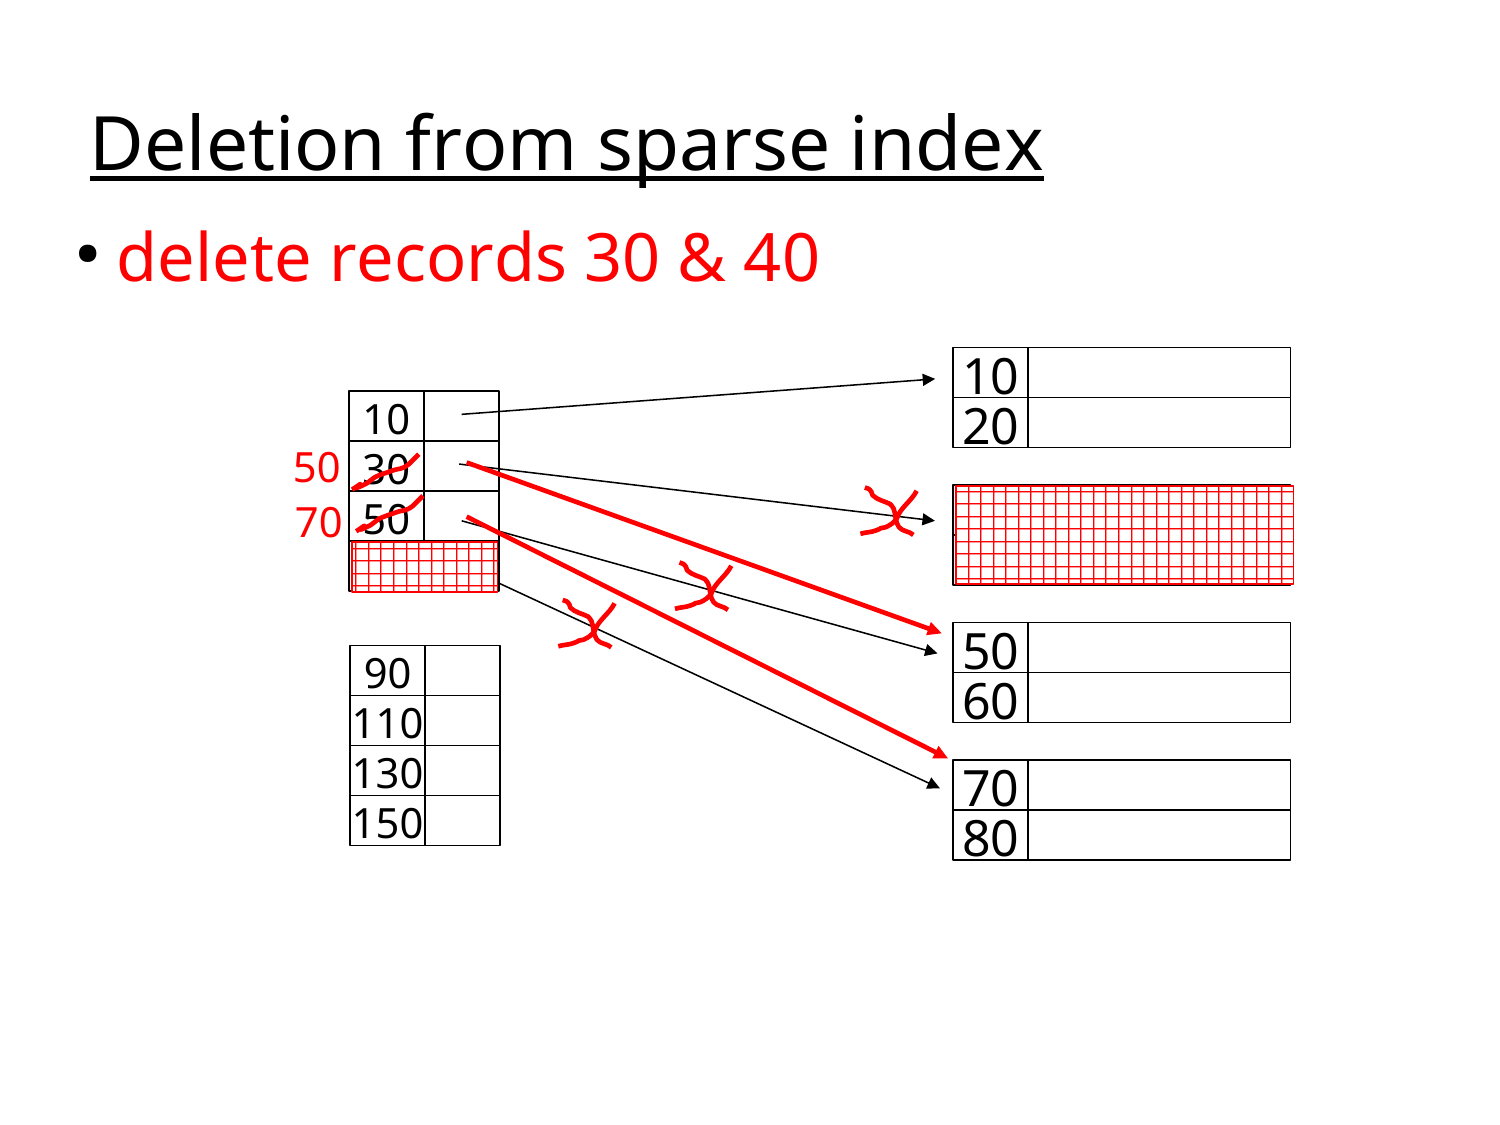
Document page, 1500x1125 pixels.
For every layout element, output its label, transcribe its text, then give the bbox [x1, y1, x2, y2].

list [99, 312, 1375, 988]
text_box 50 [367, 523, 380, 531]
text_box 30 [355, 440, 424, 490]
text_box [1028, 622, 1291, 723]
text_box 130 [350, 745, 425, 795]
text_box 10 [953, 347, 1028, 398]
text_box 150 [350, 795, 426, 846]
text_box [955, 485, 1294, 586]
text_box 50 [392, 513, 404, 531]
text_box 10 [348, 390, 423, 440]
text_box [1028, 760, 1291, 861]
text_box 110 [350, 695, 426, 745]
text_box 20 [953, 398, 1028, 448]
text_box 80 [953, 811, 1028, 861]
text_box 30 [392, 457, 404, 467]
text_box 60 [953, 673, 1028, 723]
text_box delete records 30 & 40 [0, 204, 828, 300]
text_box 50 [357, 490, 423, 527]
text_box 90 [350, 645, 425, 695]
text_box [1028, 347, 1291, 448]
text_box [351, 390, 499, 593]
text_box 70 [953, 760, 1028, 811]
title Deletion from sparse index [75, 75, 1351, 201]
text_box 50 [357, 501, 423, 540]
text_box 50 [279, 432, 355, 498]
text_box [425, 645, 501, 846]
text_box 30 [392, 471, 404, 481]
text_box 70 [281, 486, 357, 552]
text_box 50 [953, 622, 1028, 673]
